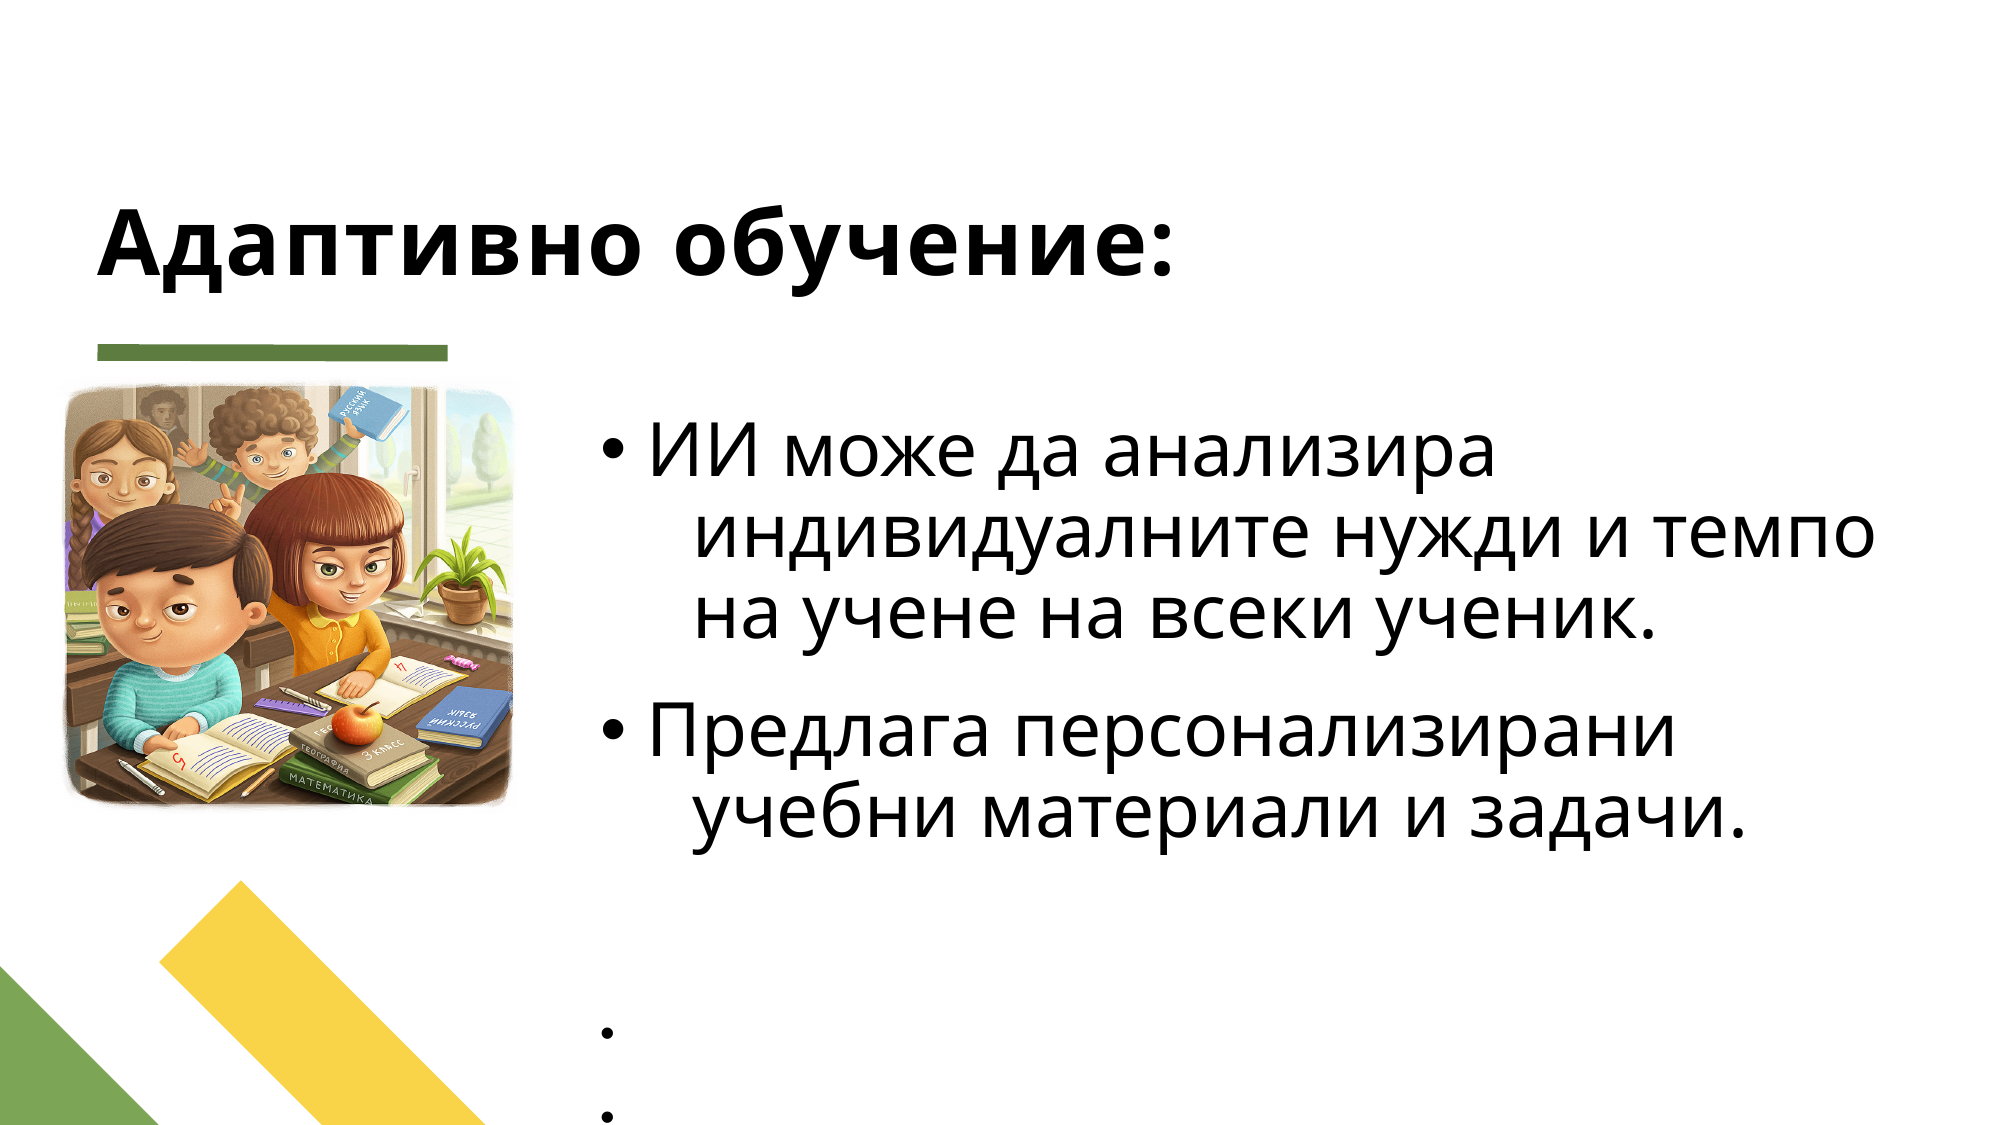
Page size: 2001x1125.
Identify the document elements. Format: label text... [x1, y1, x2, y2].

picture [57, 377, 520, 814]
text_box [159, 880, 486, 1125]
list ИИ може да анализира индивидуалните нужди и темпо на учене на всеки ученик. Предлага персонализирани учебни материали и задачи. [600, 374, 1882, 982]
title Адаптивно обучение: [97, 16, 1882, 293]
text_box [0, 966, 159, 1125]
